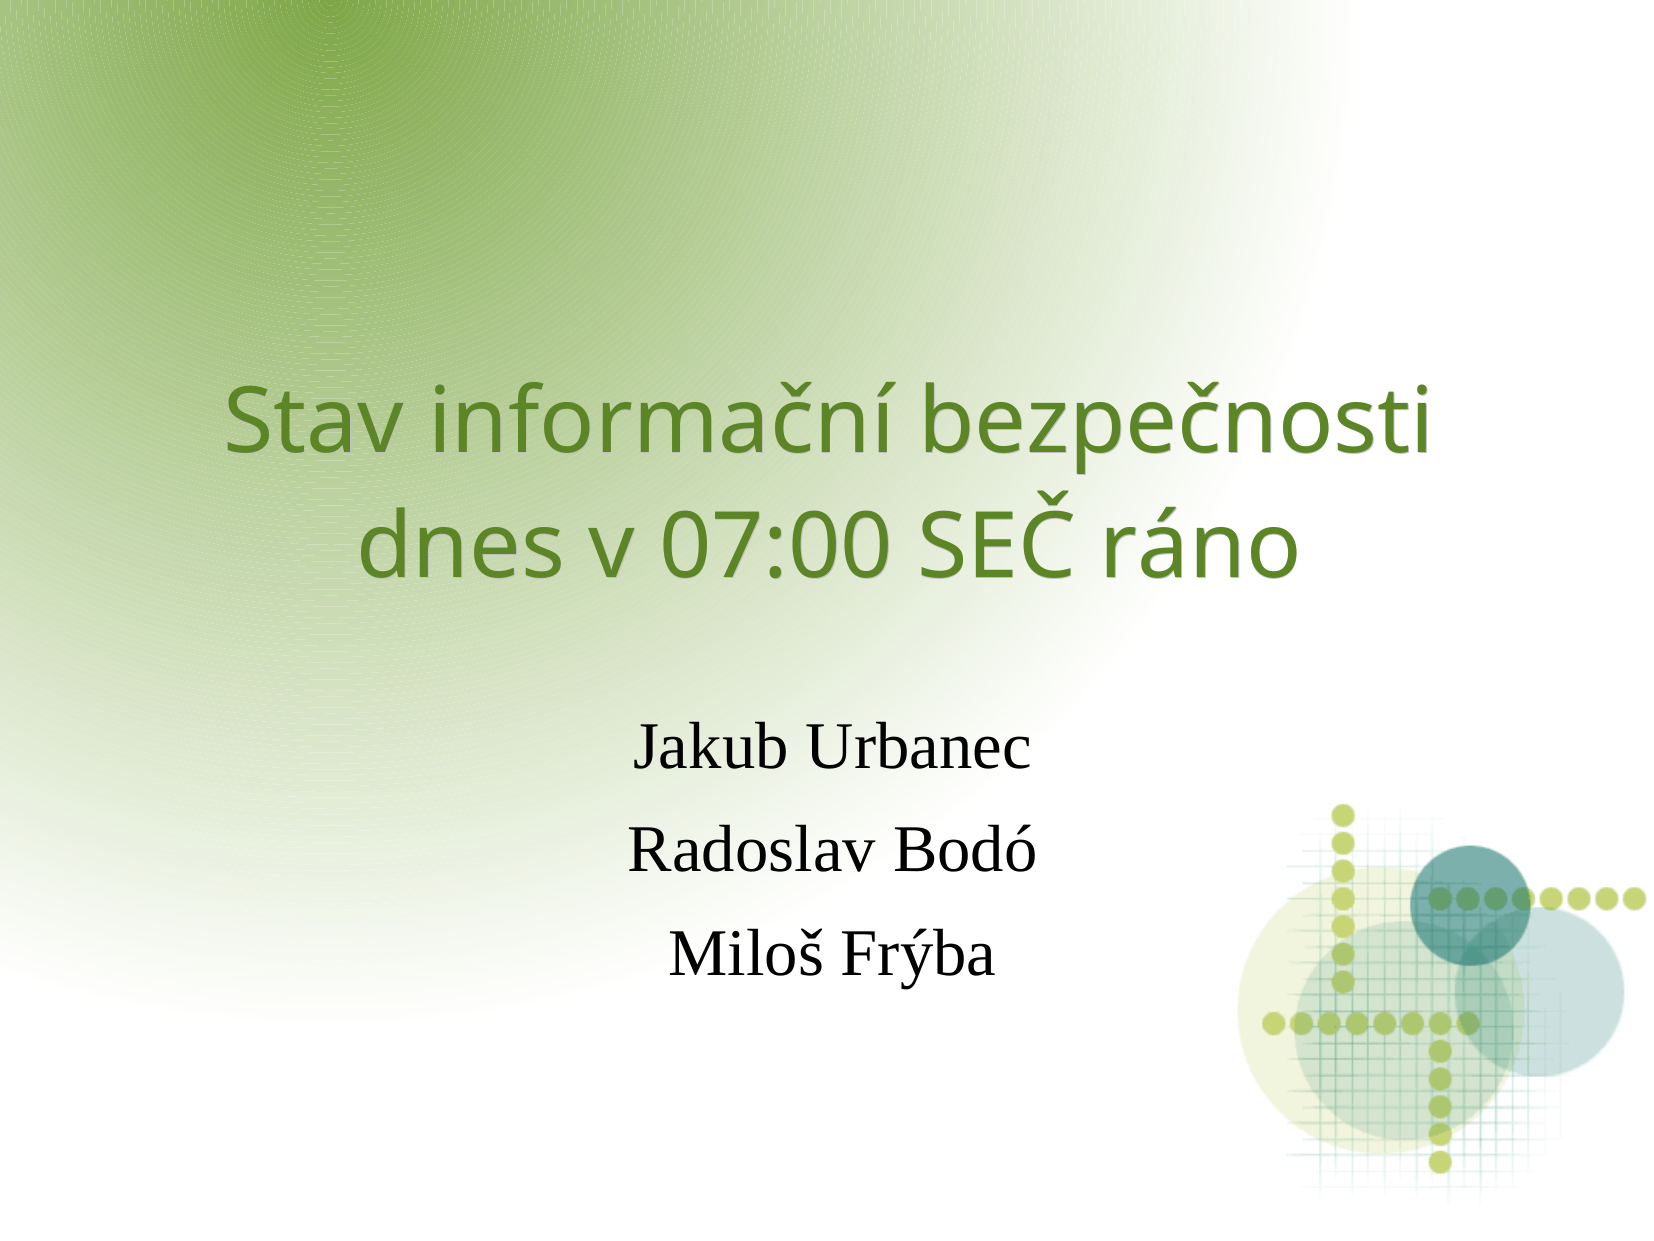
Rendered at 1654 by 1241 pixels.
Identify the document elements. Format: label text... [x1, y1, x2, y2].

list Jakub Urbanec Radoslav Bodó Miloš Frýba [118, 708, 1531, 990]
title Stav informační bezpečnosti dnes v 07:00 SEČ ráno [123, 368, 1536, 591]
picture [1224, 792, 1654, 1211]
